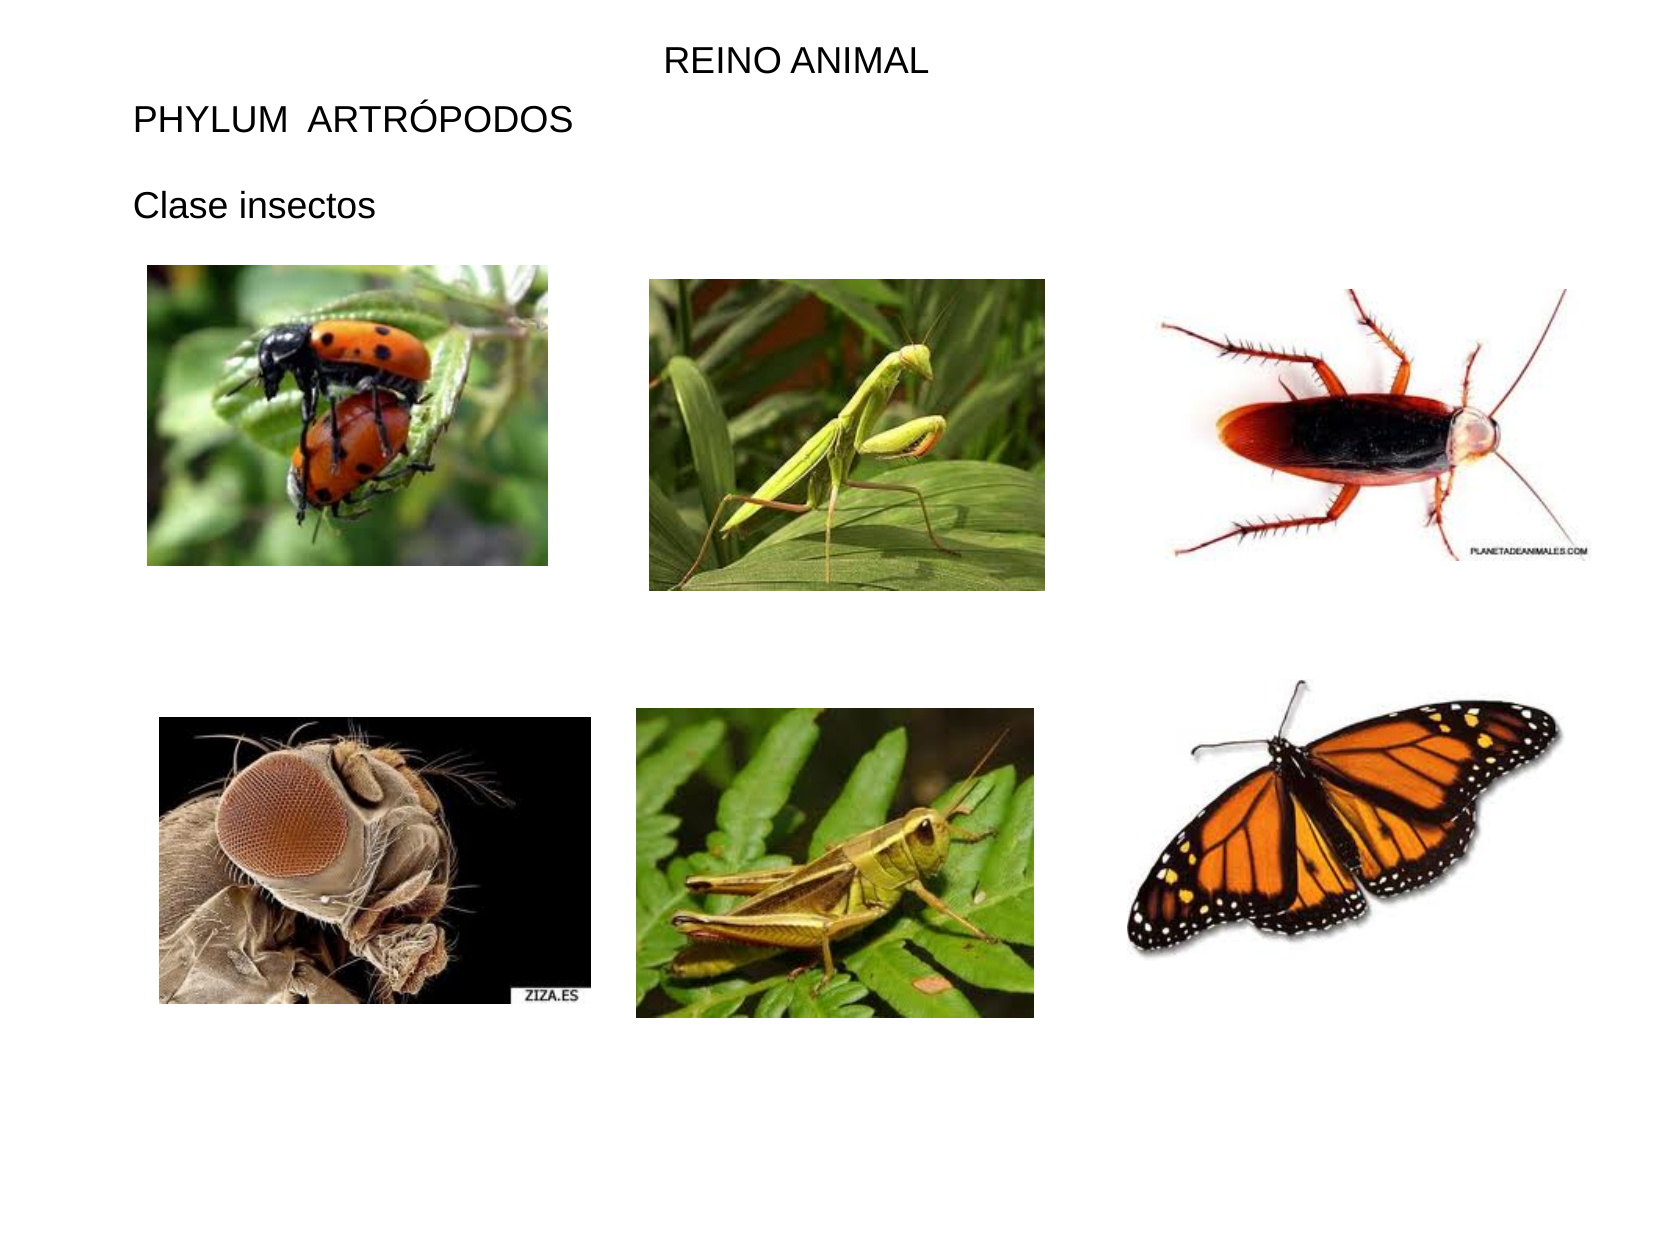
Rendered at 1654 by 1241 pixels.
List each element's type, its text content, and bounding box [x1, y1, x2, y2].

picture [636, 708, 1034, 1018]
text_box Clase insectos [118, 177, 392, 235]
picture [159, 717, 591, 1004]
picture [1141, 289, 1595, 562]
text_box REINO ANIMAL [648, 31, 946, 89]
text_box PHYLUM ARTRÓPODOS [118, 90, 590, 148]
picture [1127, 679, 1565, 961]
picture [147, 265, 548, 566]
picture [649, 279, 1045, 591]
